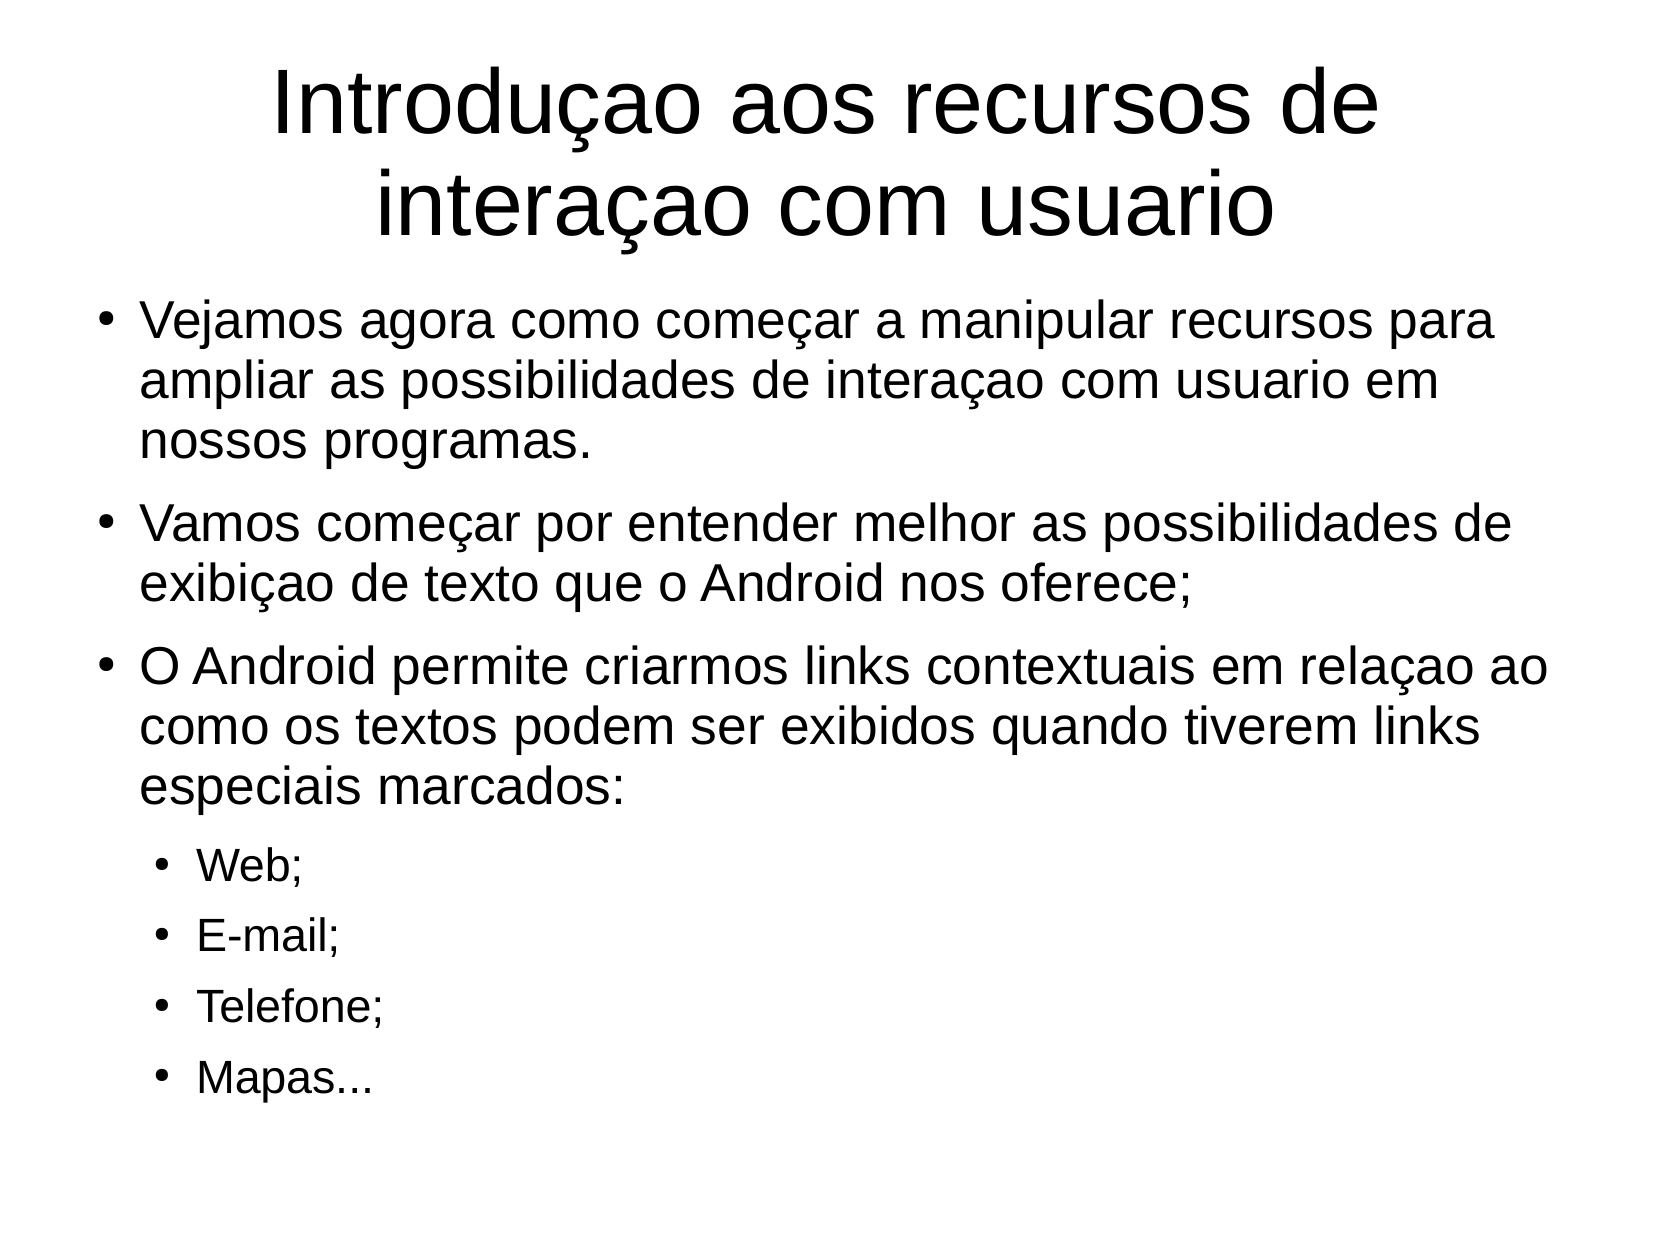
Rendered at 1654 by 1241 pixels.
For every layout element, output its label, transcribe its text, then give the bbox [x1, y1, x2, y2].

title Introduçao aos recursos de interaçao com usuario [82, 49, 1571, 257]
list Vejamos agora como começar a manipular recursos para ampliar as possibilidades de interaçao com usuario em nossos programas. Vamos começar por entender melhor as possibilidades de exibiçao de texto que o Android nos oferece; O Android permite criarmos links contextuais em relaçao ao como os textos podem ser exibidos quando tiverem links especiais marcados: Web; E-mail; Telefone; Mapas... [82, 290, 1571, 1109]
